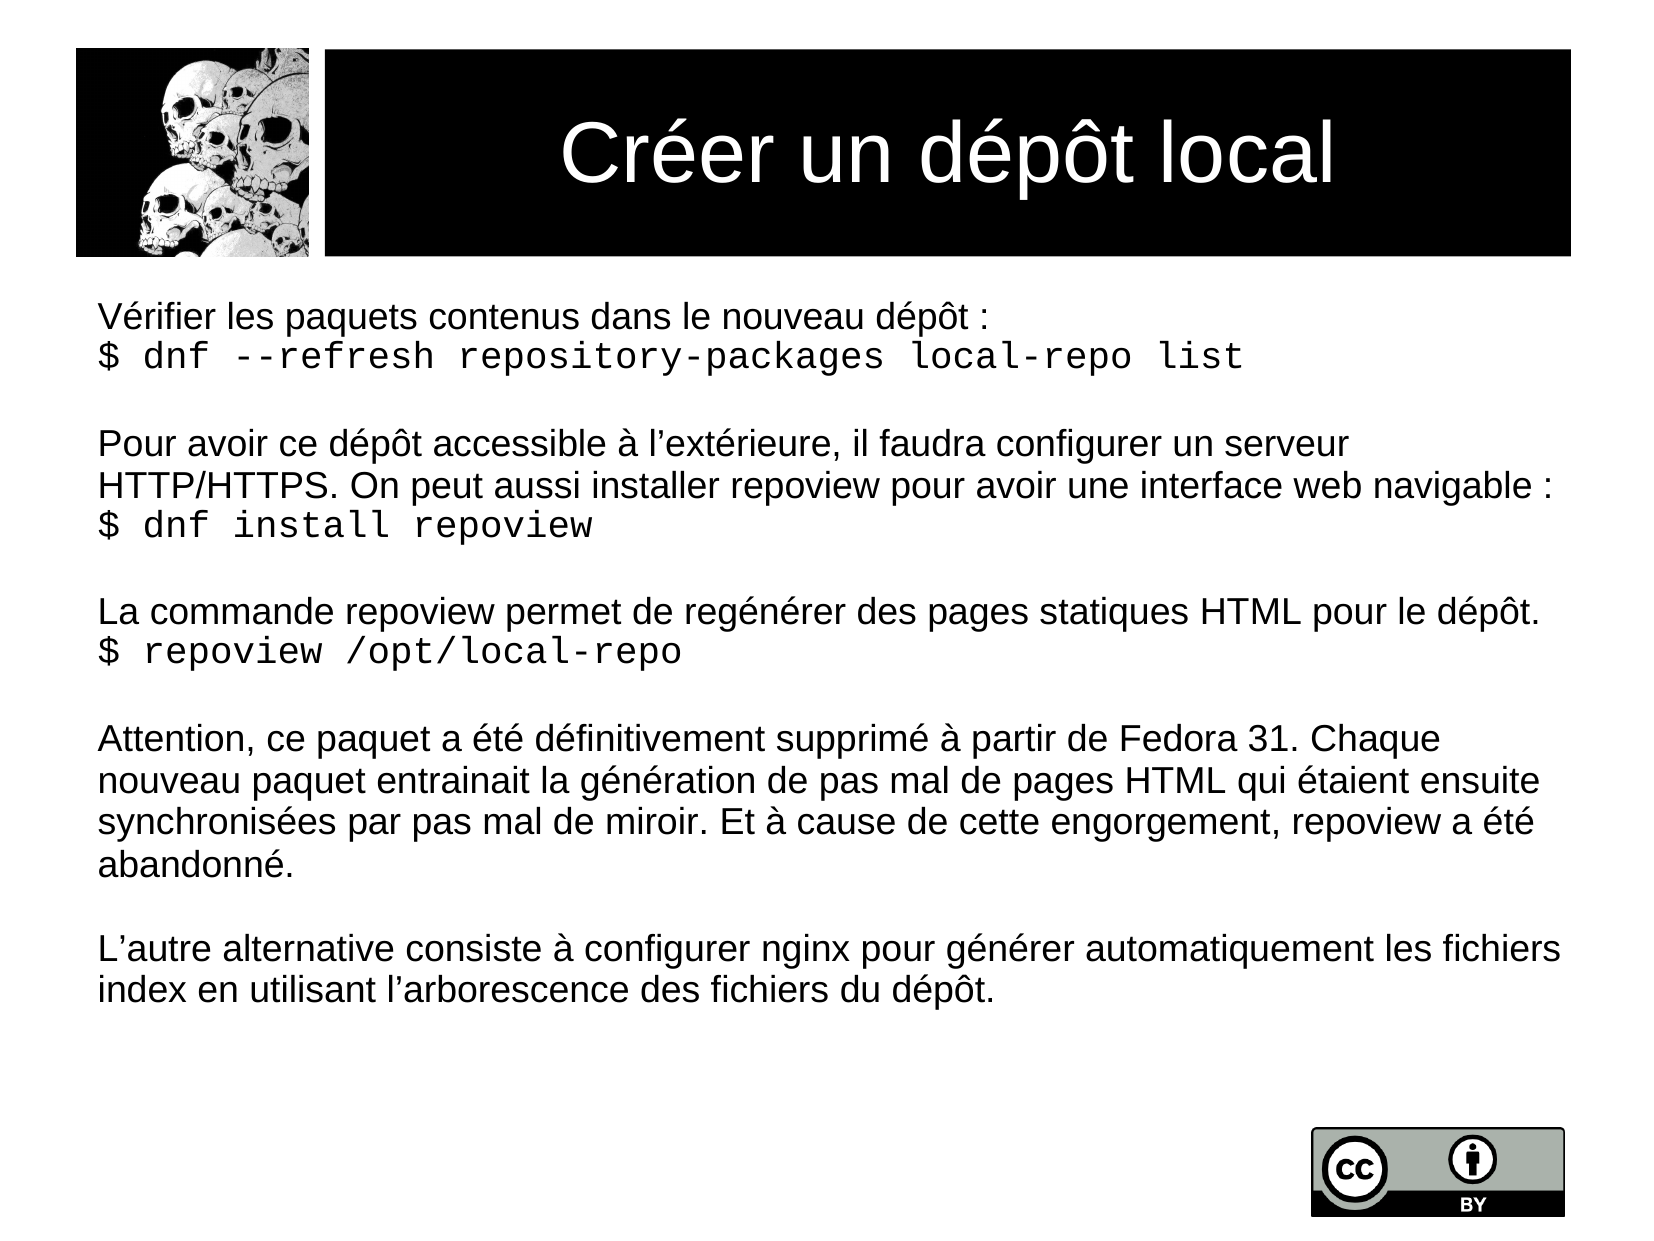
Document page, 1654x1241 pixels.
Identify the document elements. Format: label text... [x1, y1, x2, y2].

title Créer un dépôt local [324, 49, 1571, 257]
picture [76, 48, 309, 257]
text_box Vérifier les paquets contenus dans le nouveau dépôt : $ dnf --refresh repository-packages local-repo list Pour avoir ce dépôt accessible à l’extérieure, il faudra configurer un serveur HTTP/HTTPS. On peut aussi installer repoview pour avoir une interface web navigable : $ dnf install repoview La commande repoview permet de regénérer des pages statiques HTML pour le dépôt. $ repoview /opt/local-repo Attention, ce paquet a été définitivement supprimé à partir de Fedora 31. Chaque nouveau paquet entrainait la génération de pas mal de pages HTML qui étaient ensuite synchronisées par pas mal de miroir. Et à cause de cette engorgement, repoview a été abandonné. L’autre alternative consiste à configurer nginx pour générer automatiquement les fichiers index en utilisant l’arborescence des fichiers du dépôt. [82, 288, 1583, 1061]
picture [1311, 1127, 1565, 1217]
